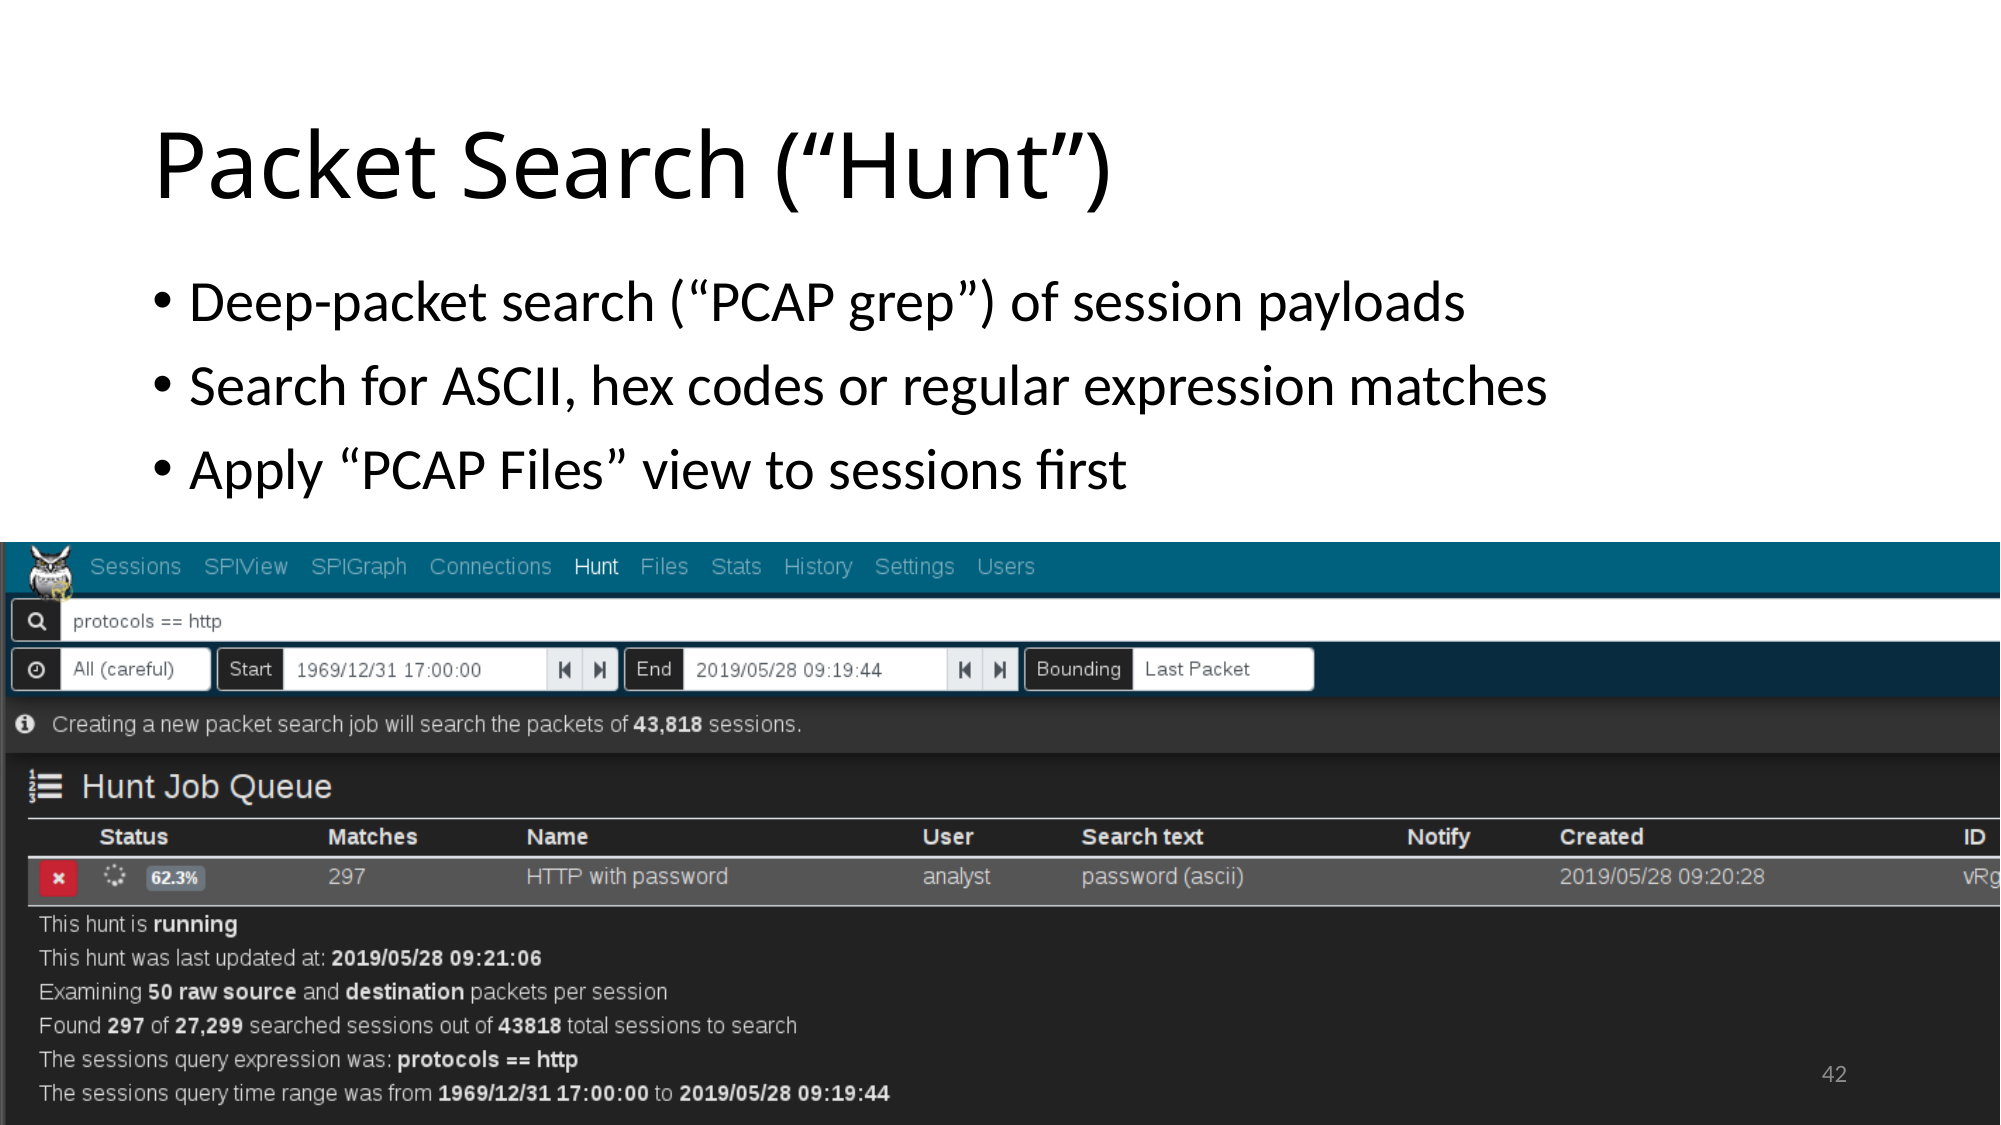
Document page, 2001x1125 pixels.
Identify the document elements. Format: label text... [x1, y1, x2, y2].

picture [753, 562, 760, 568]
picture [892, 562, 901, 574]
picture [484, 562, 492, 568]
picture [933, 562, 942, 578]
picture [837, 562, 846, 573]
picture [385, 562, 394, 574]
picture [877, 559, 888, 565]
picture [92, 559, 103, 565]
picture [614, 560, 618, 574]
list Deep-packet search (“PCAP grep”) of session payloads Search for ASCII, hex codes or regular expression matches Apply “PCAP Files” view to sessions first [137, 264, 1863, 526]
picture [603, 562, 611, 574]
picture [734, 570, 744, 574]
picture [808, 562, 815, 568]
picture [120, 562, 127, 568]
picture [365, 562, 369, 573]
picture [262, 562, 271, 574]
picture [148, 564, 157, 574]
picture [667, 562, 676, 568]
picture [275, 562, 287, 573]
picture [132, 568, 139, 574]
picture [531, 562, 539, 573]
slide_number <number> [1412, 1042, 1863, 1103]
picture [1026, 562, 1033, 568]
picture [131, 562, 139, 568]
picture [543, 562, 550, 568]
picture [786, 560, 798, 573]
picture [519, 564, 528, 574]
picture [680, 568, 687, 574]
picture [995, 562, 1002, 568]
picture [592, 562, 600, 574]
picture [448, 564, 457, 574]
picture [679, 562, 687, 568]
picture [946, 562, 953, 568]
picture [172, 562, 179, 568]
picture [1006, 562, 1015, 574]
picture [461, 562, 469, 573]
picture [107, 562, 116, 574]
picture [94, 569, 104, 574]
picture [472, 562, 480, 573]
picture [576, 560, 588, 573]
picture [221, 559, 232, 573]
title Packet Search (“Hunt”) [137, 59, 1863, 264]
picture [0, 542, 2000, 1125]
picture [206, 559, 216, 565]
picture [173, 568, 180, 574]
picture [843, 570, 849, 578]
